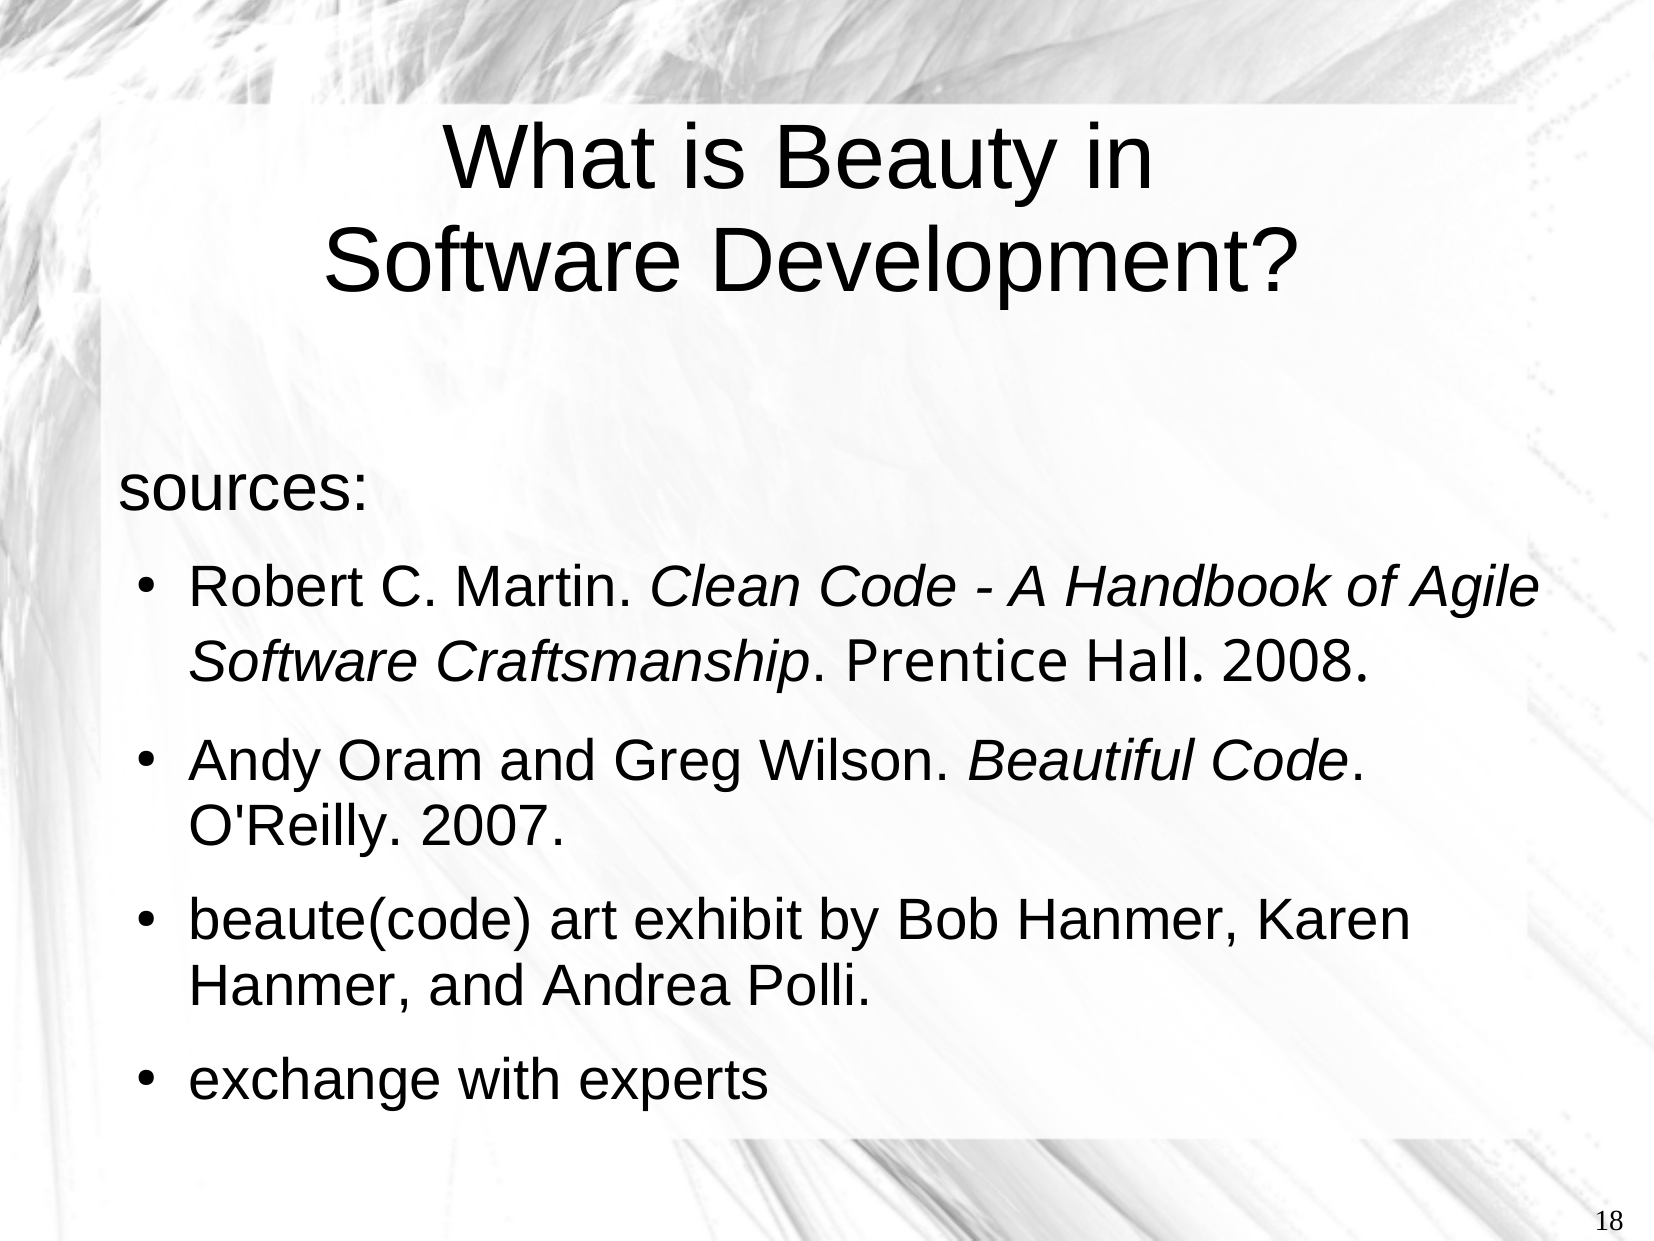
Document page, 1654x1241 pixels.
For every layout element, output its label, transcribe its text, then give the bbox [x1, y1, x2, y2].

list sources: Robert C. Martin. Clean Code - A Handbook of Agile Software Craftsmanship. Prentice Hall. 2008. Andy Oram and Greg Wilson. Beautiful Code. O'Reilly. 2007. beaute(code) art exhibit by Bob Hanmer, Karen Hanmer, and Andrea Polli. exchange with experts [118, 449, 1571, 1104]
picture [0, 0, 1654, 1241]
title What is Beauty in Software Development? [118, 105, 1506, 311]
